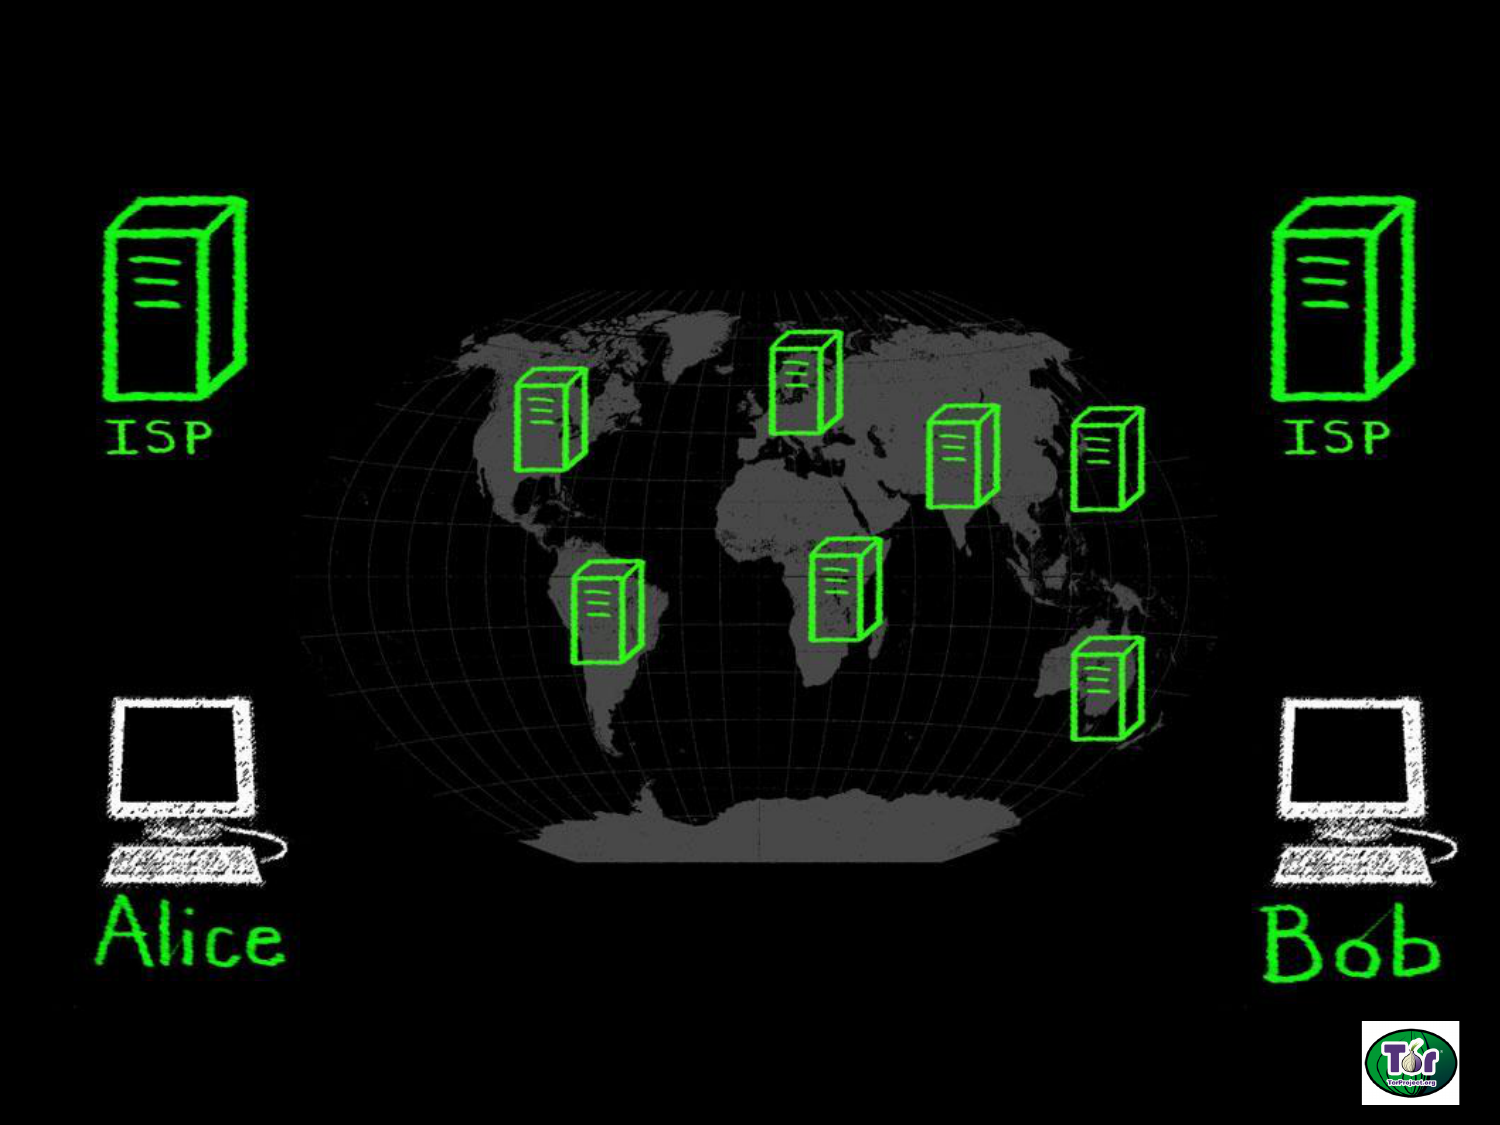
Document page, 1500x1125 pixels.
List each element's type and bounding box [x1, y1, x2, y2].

picture [1361, 1021, 1460, 1105]
text_box [51, 144, 1467, 1011]
